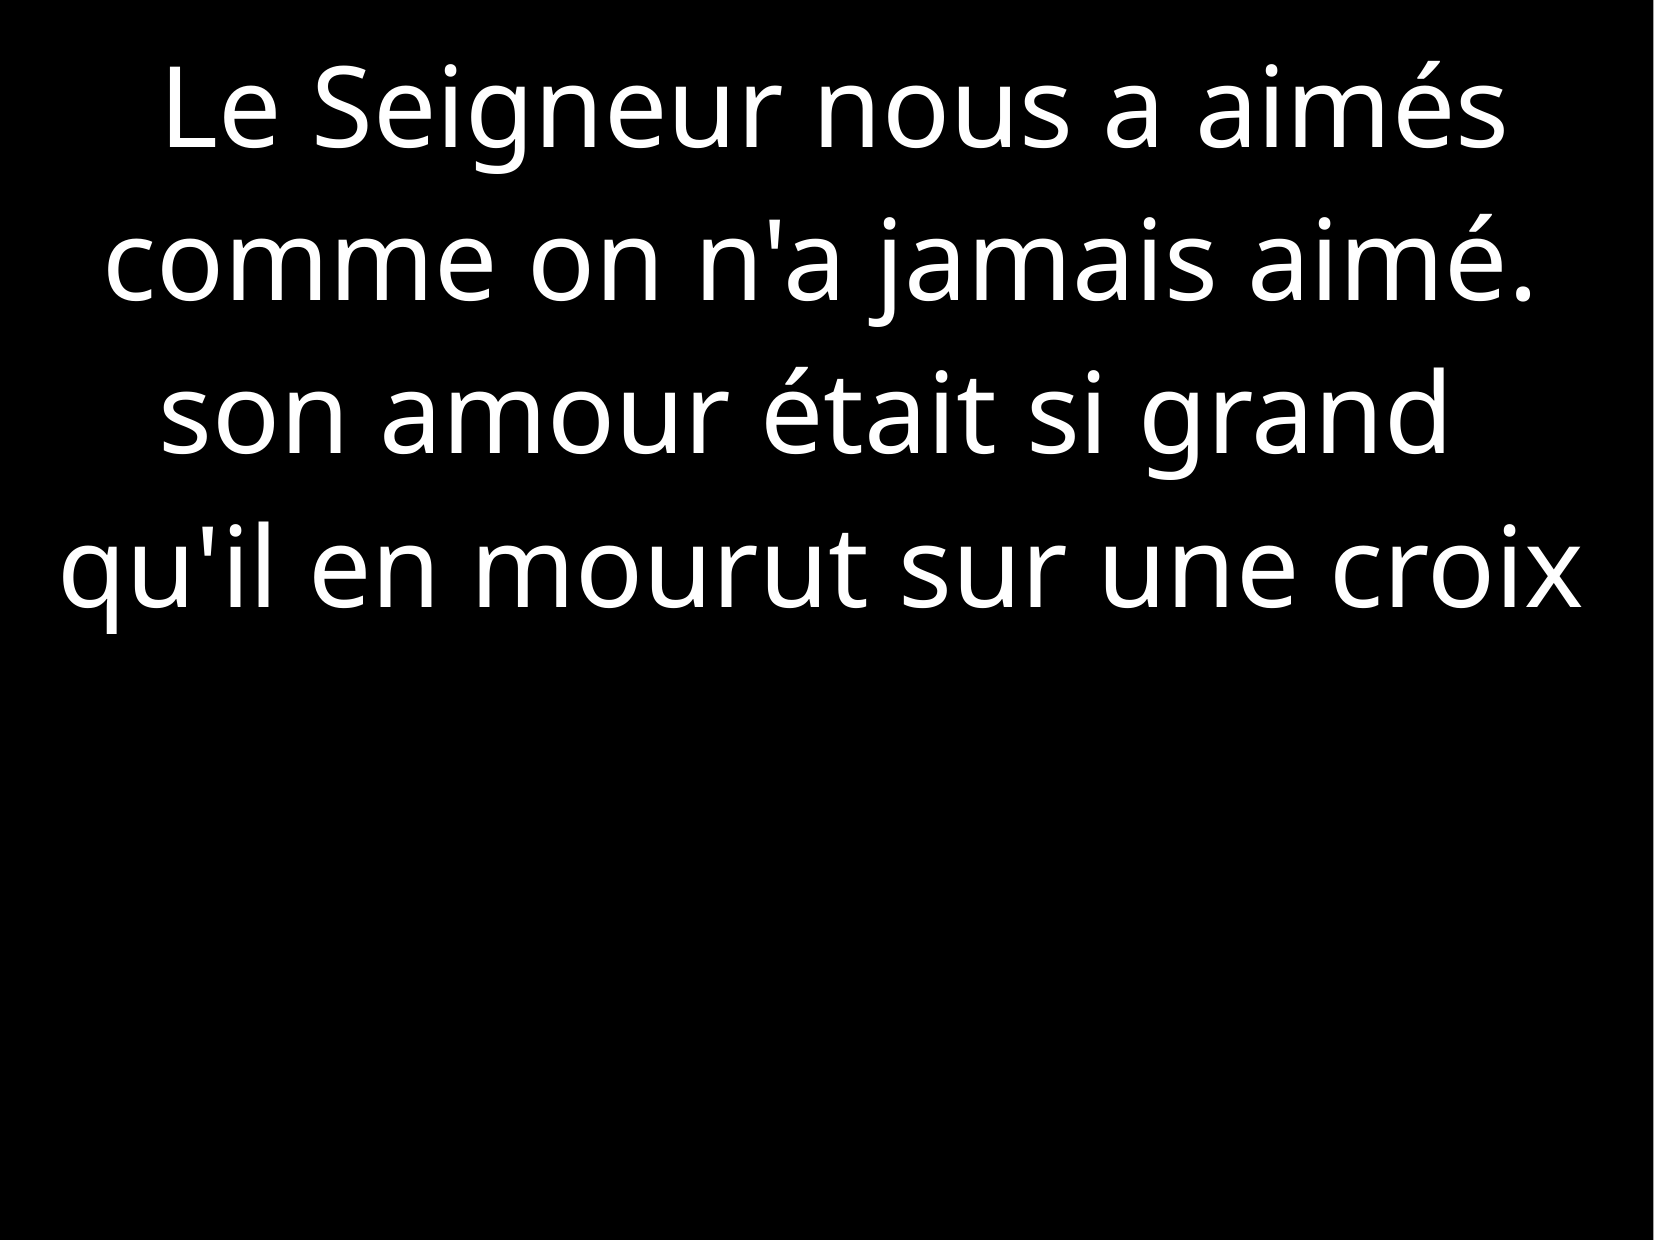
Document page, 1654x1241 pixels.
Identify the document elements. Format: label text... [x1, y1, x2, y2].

list Le Seigneur nous a aimés comme on n'a jamais aimé. son amour était si grand qu'il en mourut sur une croix [47, 27, 1595, 1241]
